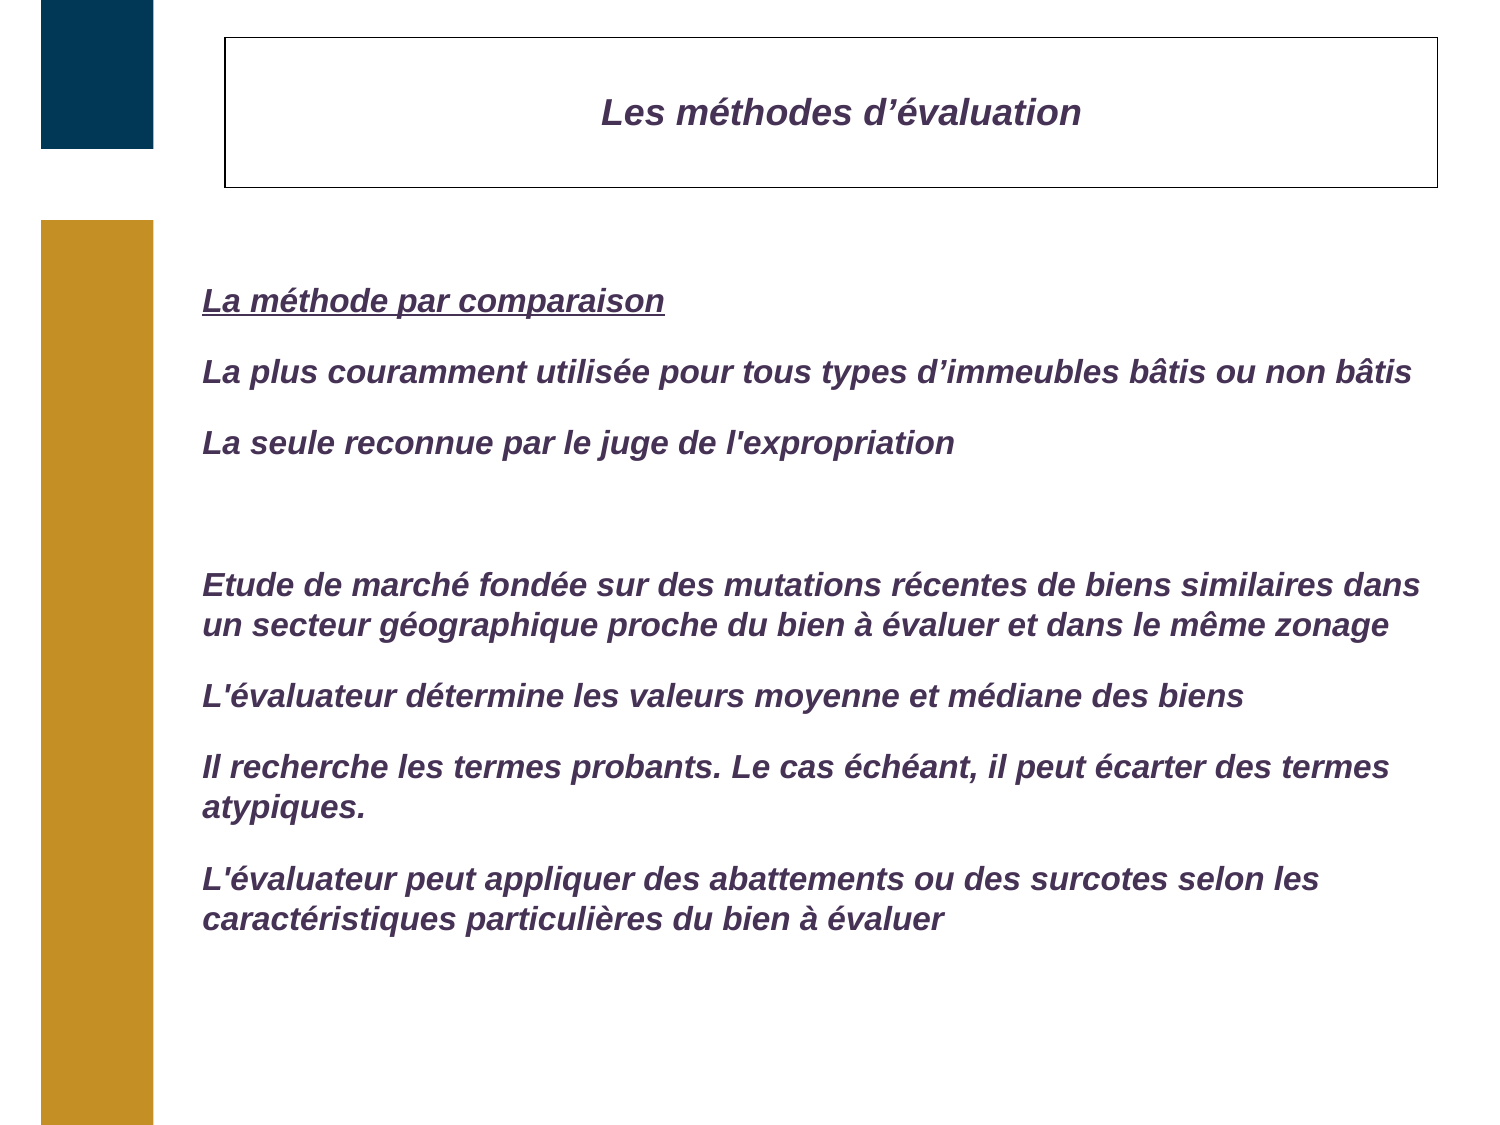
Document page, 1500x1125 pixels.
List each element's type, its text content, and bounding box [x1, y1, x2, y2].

text_box La méthode par comparaison La plus couramment utilisée pour tous types d’immeubles bâtis ou non bâtis La seule reconnue par le juge de l'expropriation Etude de marché fondée sur des mutations récentes de biens similaires dans un secteur géographique proche du bien à évaluer et dans le même zonage L'évaluateur détermine les valeurs moyenne et médiane des biens Il recherche les termes probants. Le cas échéant, il peut écarter des termes atypiques. L'évaluateur peut appliquer des abattements ou des surcotes selon les caractéristiques particulières du bien à évaluer [187, 199, 1438, 985]
text_box Les méthodes d’évaluation [225, 37, 1438, 188]
